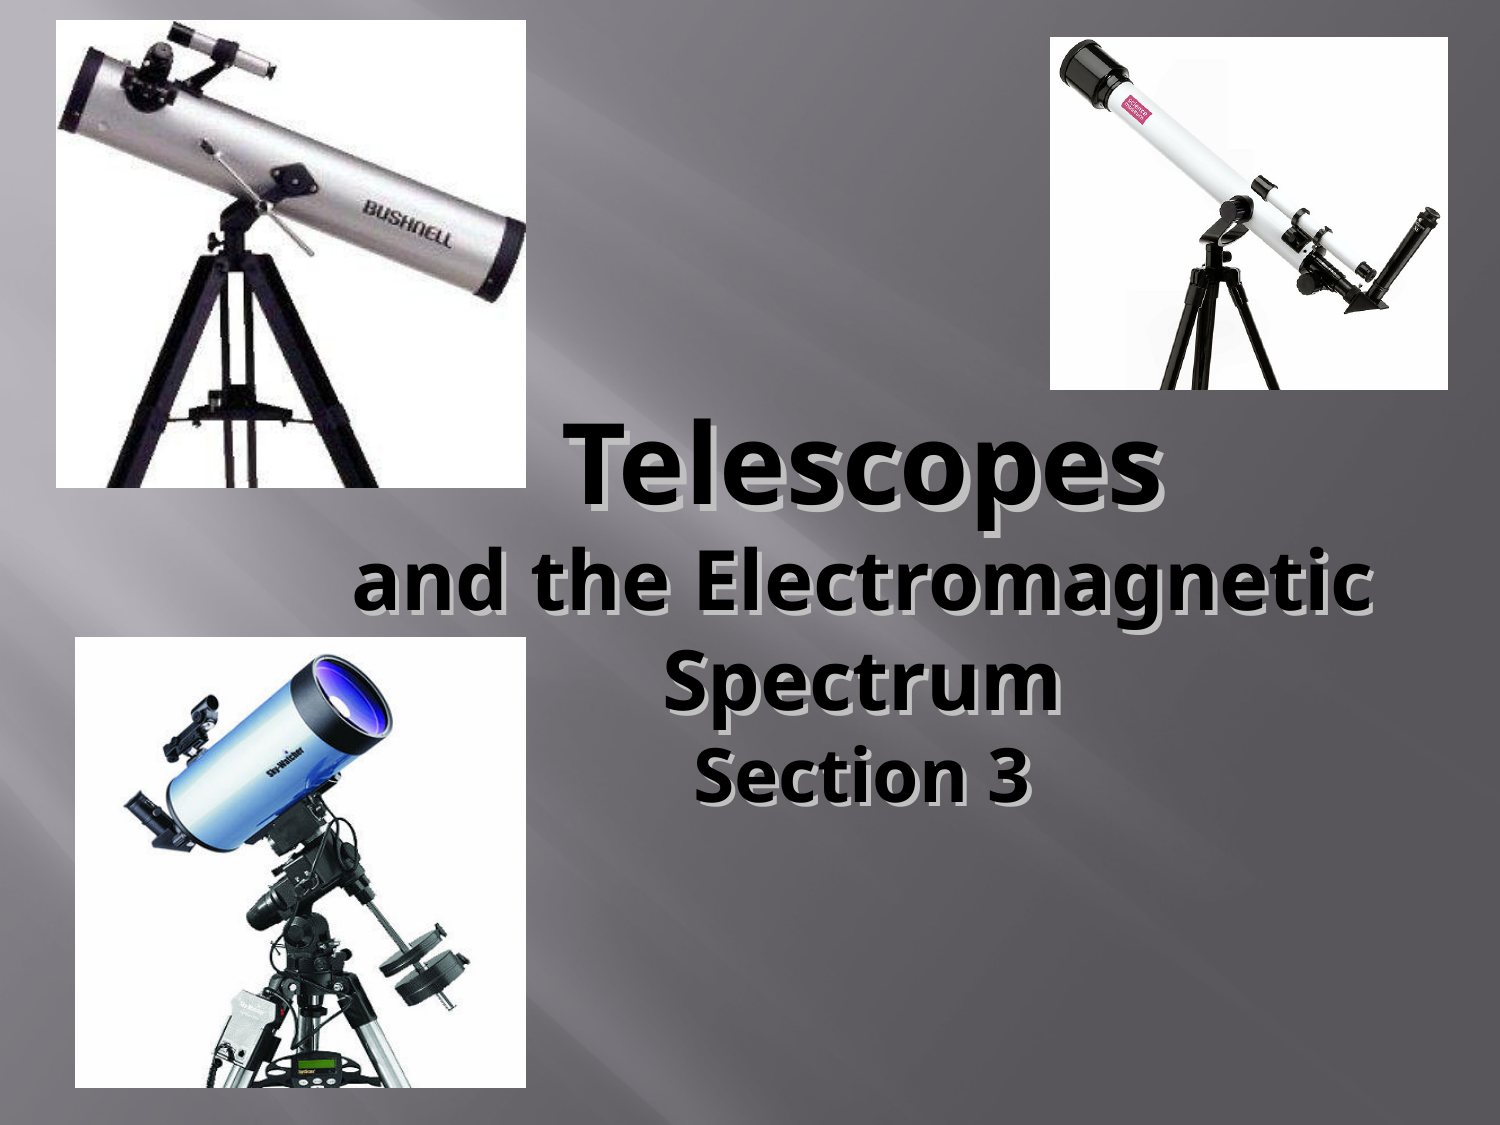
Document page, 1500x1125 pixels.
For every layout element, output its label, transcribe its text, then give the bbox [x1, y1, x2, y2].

title Telescopes and the Electromagnetic Spectrum Section 3 [225, 384, 1500, 826]
picture [75, 637, 526, 1088]
picture [1050, 37, 1448, 390]
picture [56, 20, 526, 488]
